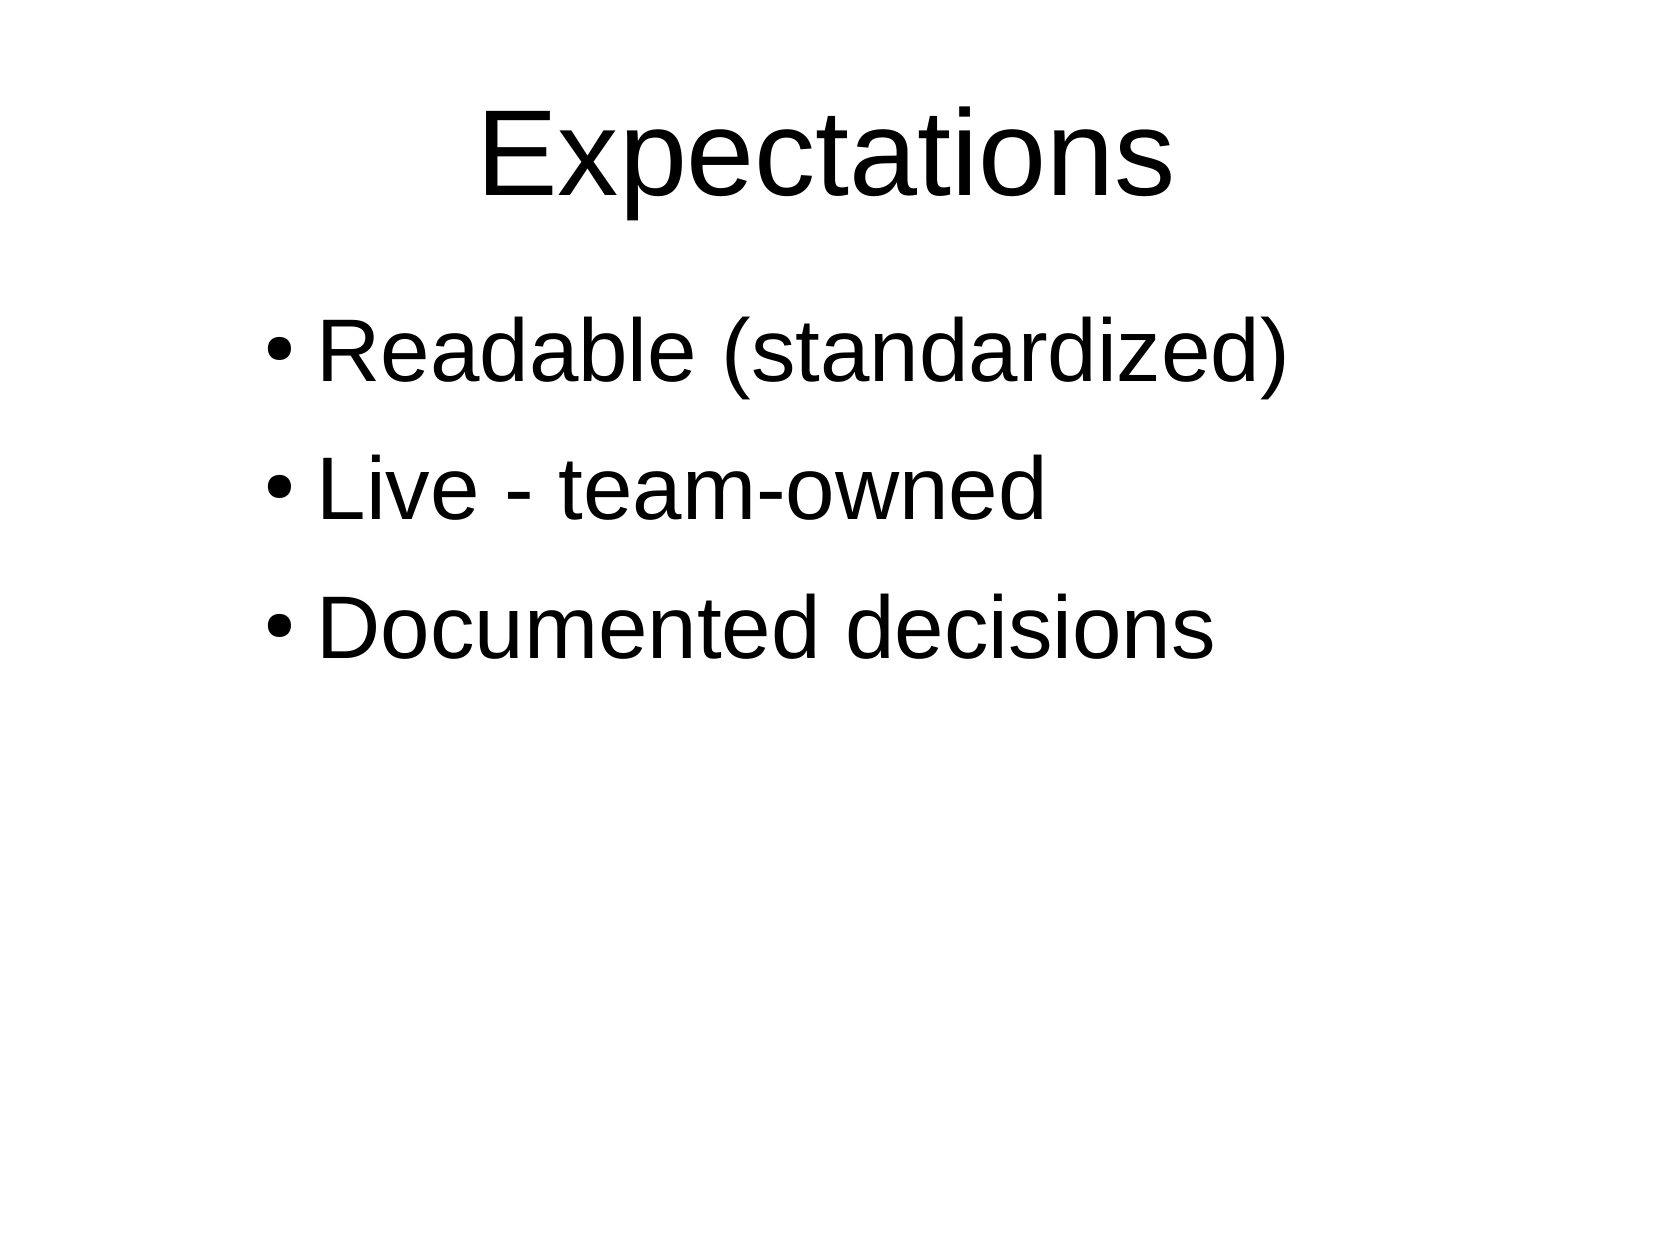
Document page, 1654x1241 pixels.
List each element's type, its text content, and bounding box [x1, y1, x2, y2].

list Readable (standardized) Live - team-owned Documented decisions [245, 300, 1654, 1021]
title Expectations [82, 49, 1571, 257]
